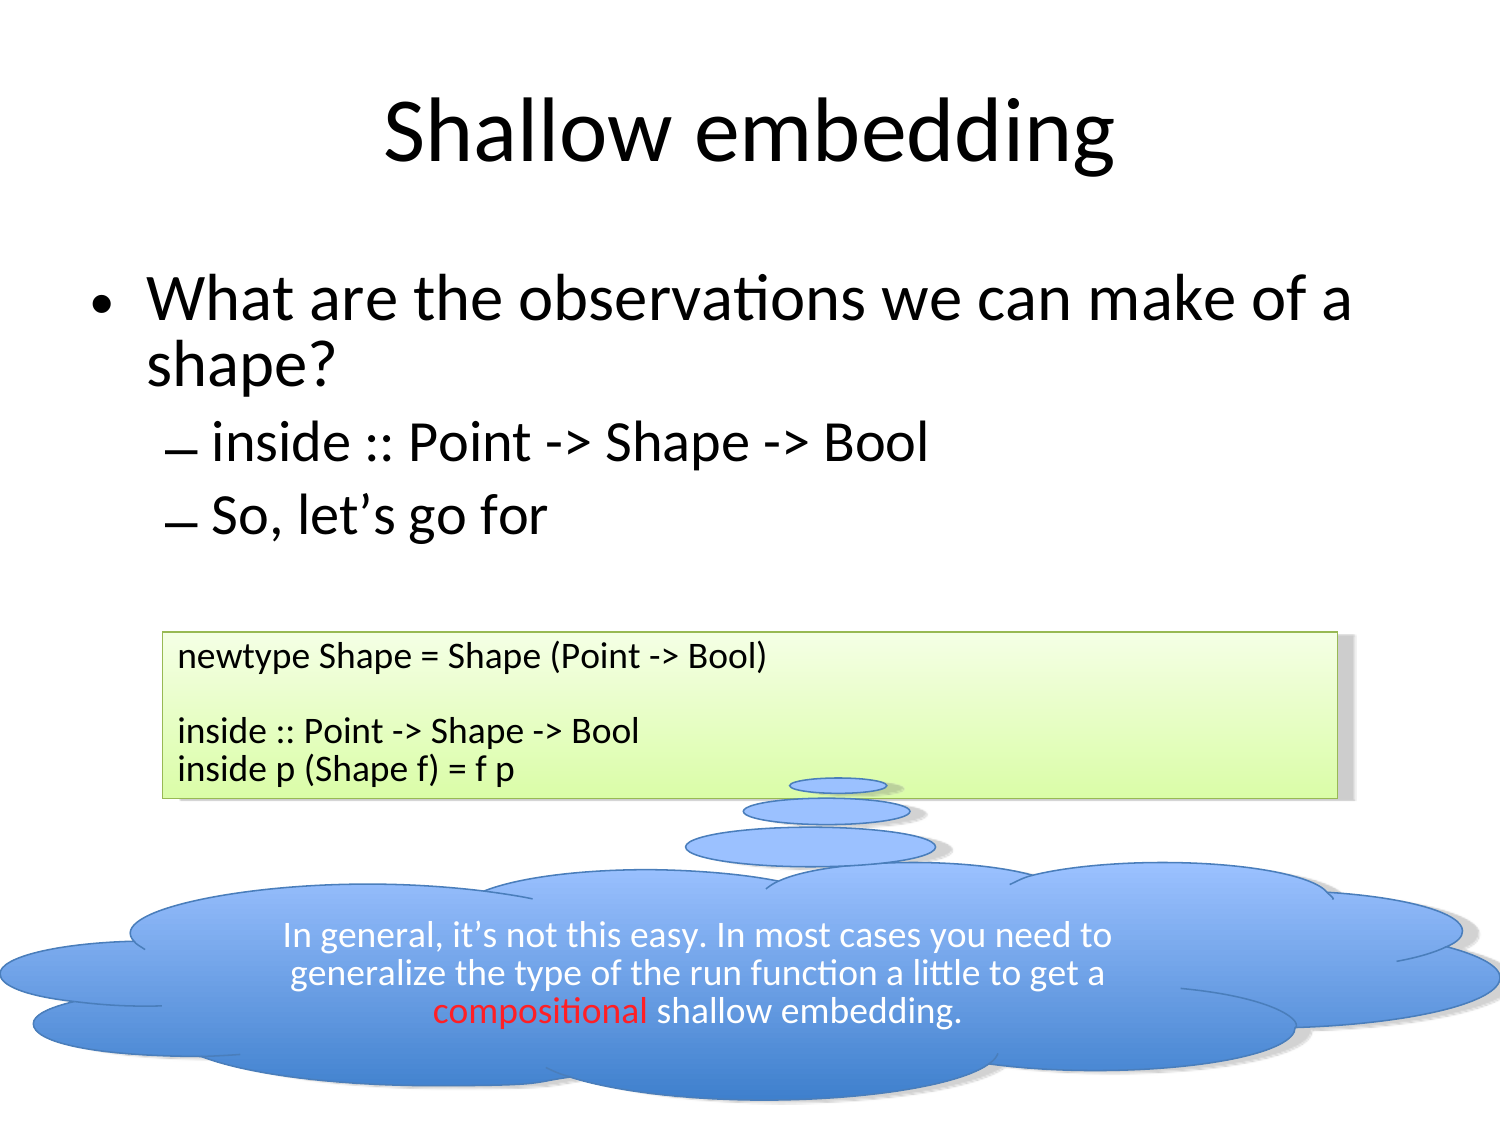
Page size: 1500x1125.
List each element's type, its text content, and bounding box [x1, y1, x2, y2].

text_box newtype Shape = Shape (Point -> Bool) inside :: Point -> Shape -> Bool inside p (Shape f) = f p [162, 632, 1338, 799]
title Shallow embedding [75, 45, 1426, 233]
text_box In general, it’s not this easy. In most cases you need to generalize the type of the run function a little to get a compositional shallow embedding. [0, 827, 1500, 1101]
text_box In general, it’s not this easy. In most cases you need to generalize the type of the run function a little to get a compositional shallow embedding. [743, 798, 910, 825]
list What are the observations we can make of a shape? inside :: Point -> Shape -> Bool So, let’s go for [75, 262, 1426, 945]
